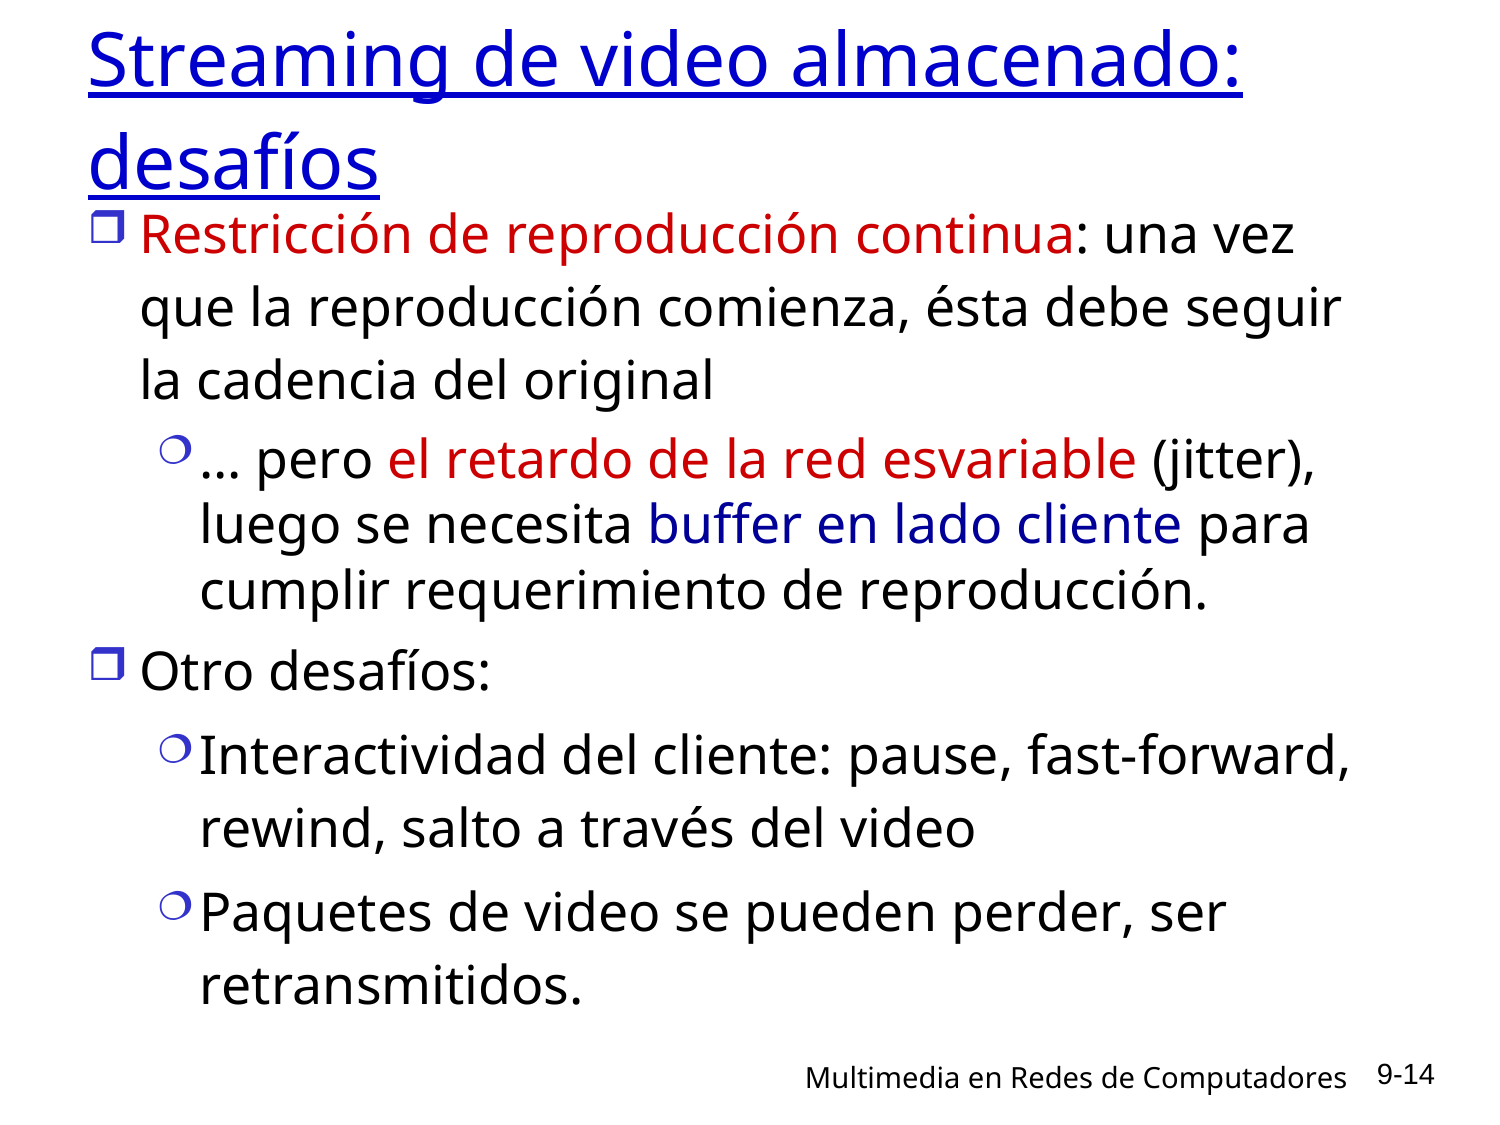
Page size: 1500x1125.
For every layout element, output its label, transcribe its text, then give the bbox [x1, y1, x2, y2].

list Restricción de reproducción continua: una vez que la reproducción comienza, ésta debe seguir la cadencia del original … pero el retardo de la red esvariable (jitter), luego se necesita buffer en lado cliente para cumplir requerimiento de reproducción. Otro desafíos: Interactividad del cliente: pause, fast-forward, rewind, salto a través del video Paquetes de video se pueden perder, ser retransmitidos. [87, 196, 1363, 1028]
title Streaming de video almacenado: desafíos [87, 37, 1363, 181]
